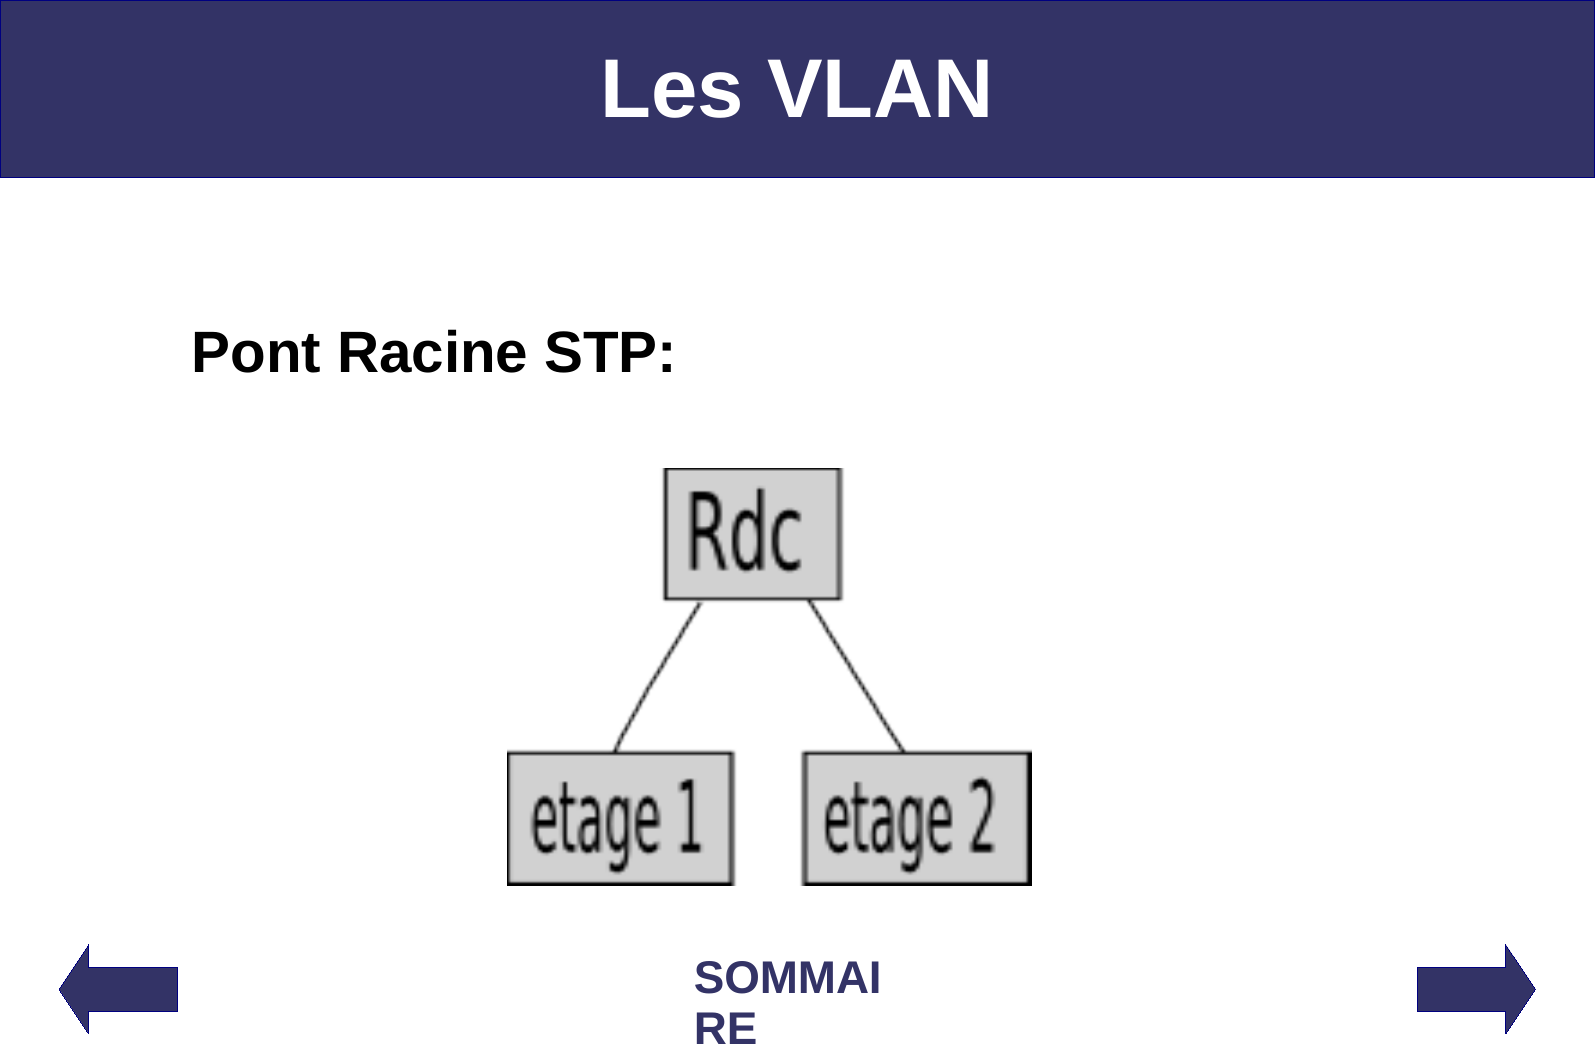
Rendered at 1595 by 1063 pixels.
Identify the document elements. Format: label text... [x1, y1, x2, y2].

text_box SOMMAIRE [679, 944, 916, 1019]
text_box [59, 944, 178, 1034]
text_box [1417, 944, 1536, 1034]
text_box Pont Racine STP: [177, 312, 1123, 402]
picture [507, 468, 1032, 886]
text_box Les VLAN [0, 0, 1595, 178]
